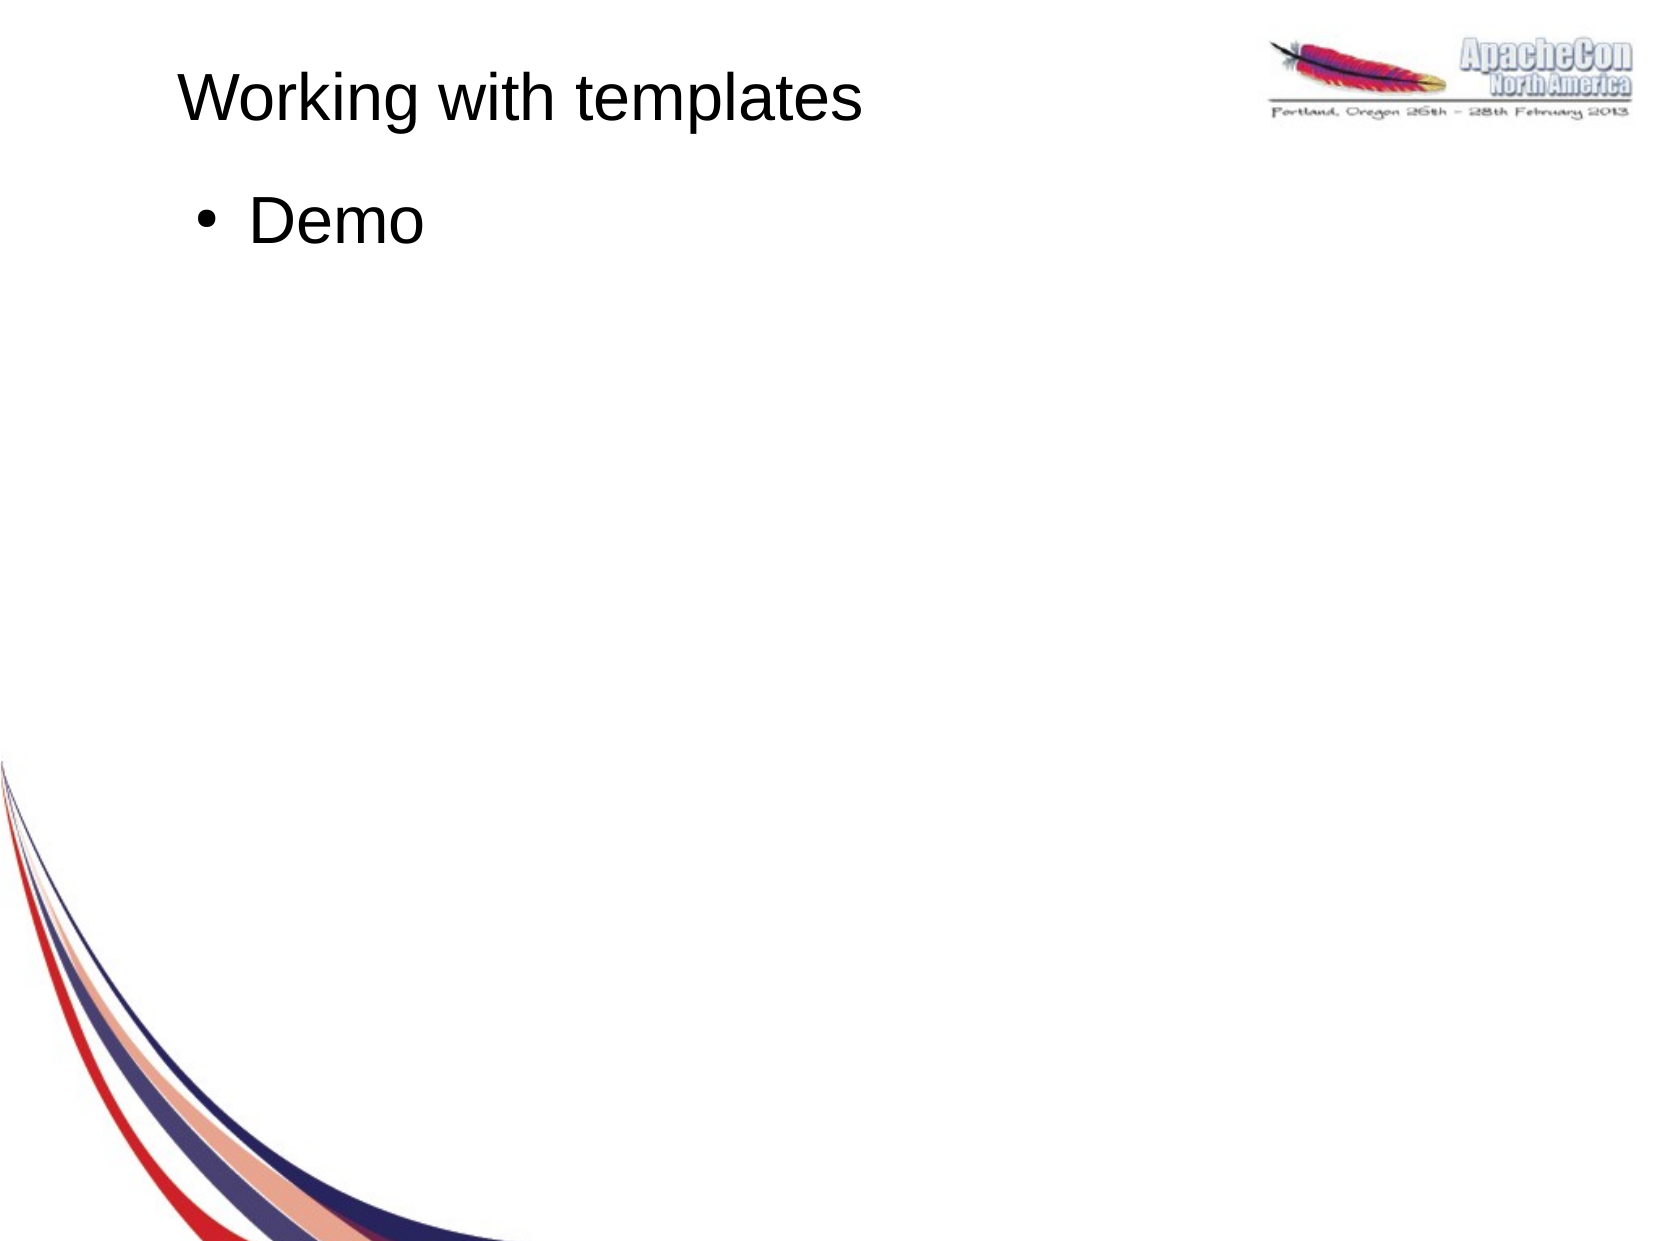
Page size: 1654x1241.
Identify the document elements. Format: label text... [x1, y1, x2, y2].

list Demo [177, 183, 1626, 1002]
picture [0, 0, 1654, 1241]
title Working with templates [177, 41, 1536, 154]
